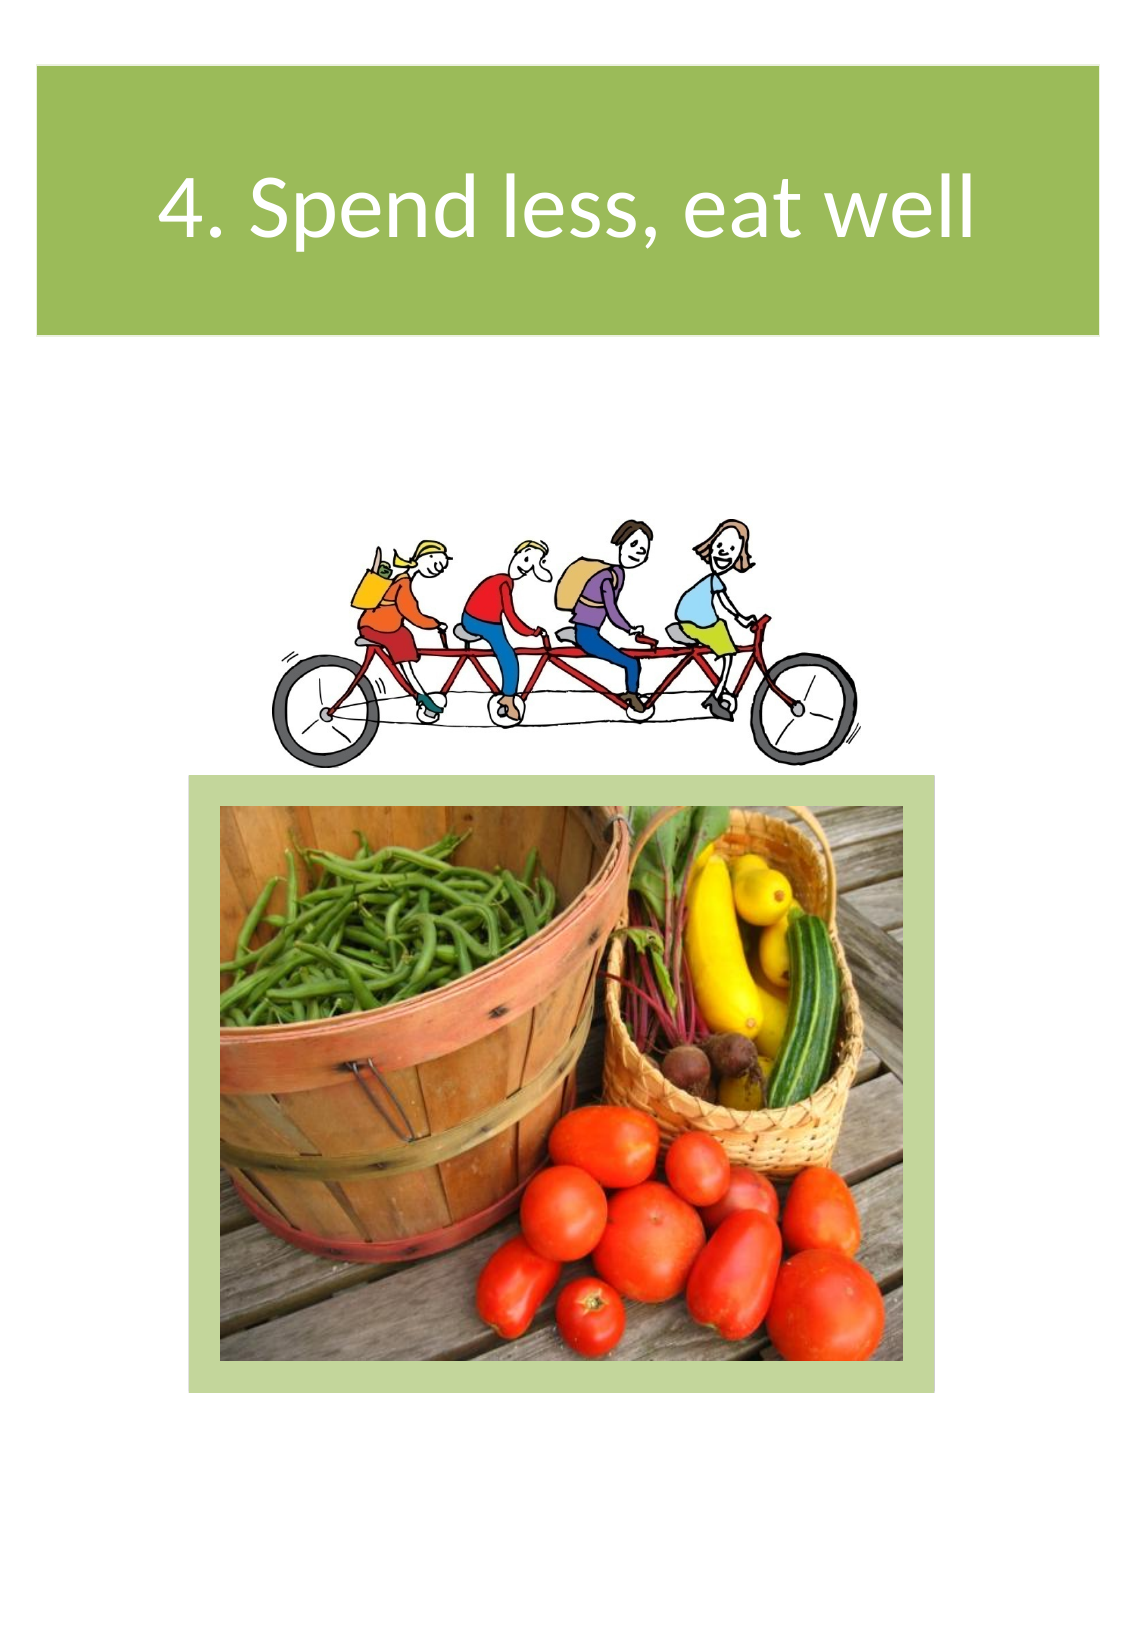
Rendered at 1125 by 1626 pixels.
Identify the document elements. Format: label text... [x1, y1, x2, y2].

picture [272, 519, 861, 768]
title 4. Spend less, eat well [36, 65, 1100, 336]
text_box [764, 0, 1125, 145]
picture [220, 806, 904, 1362]
